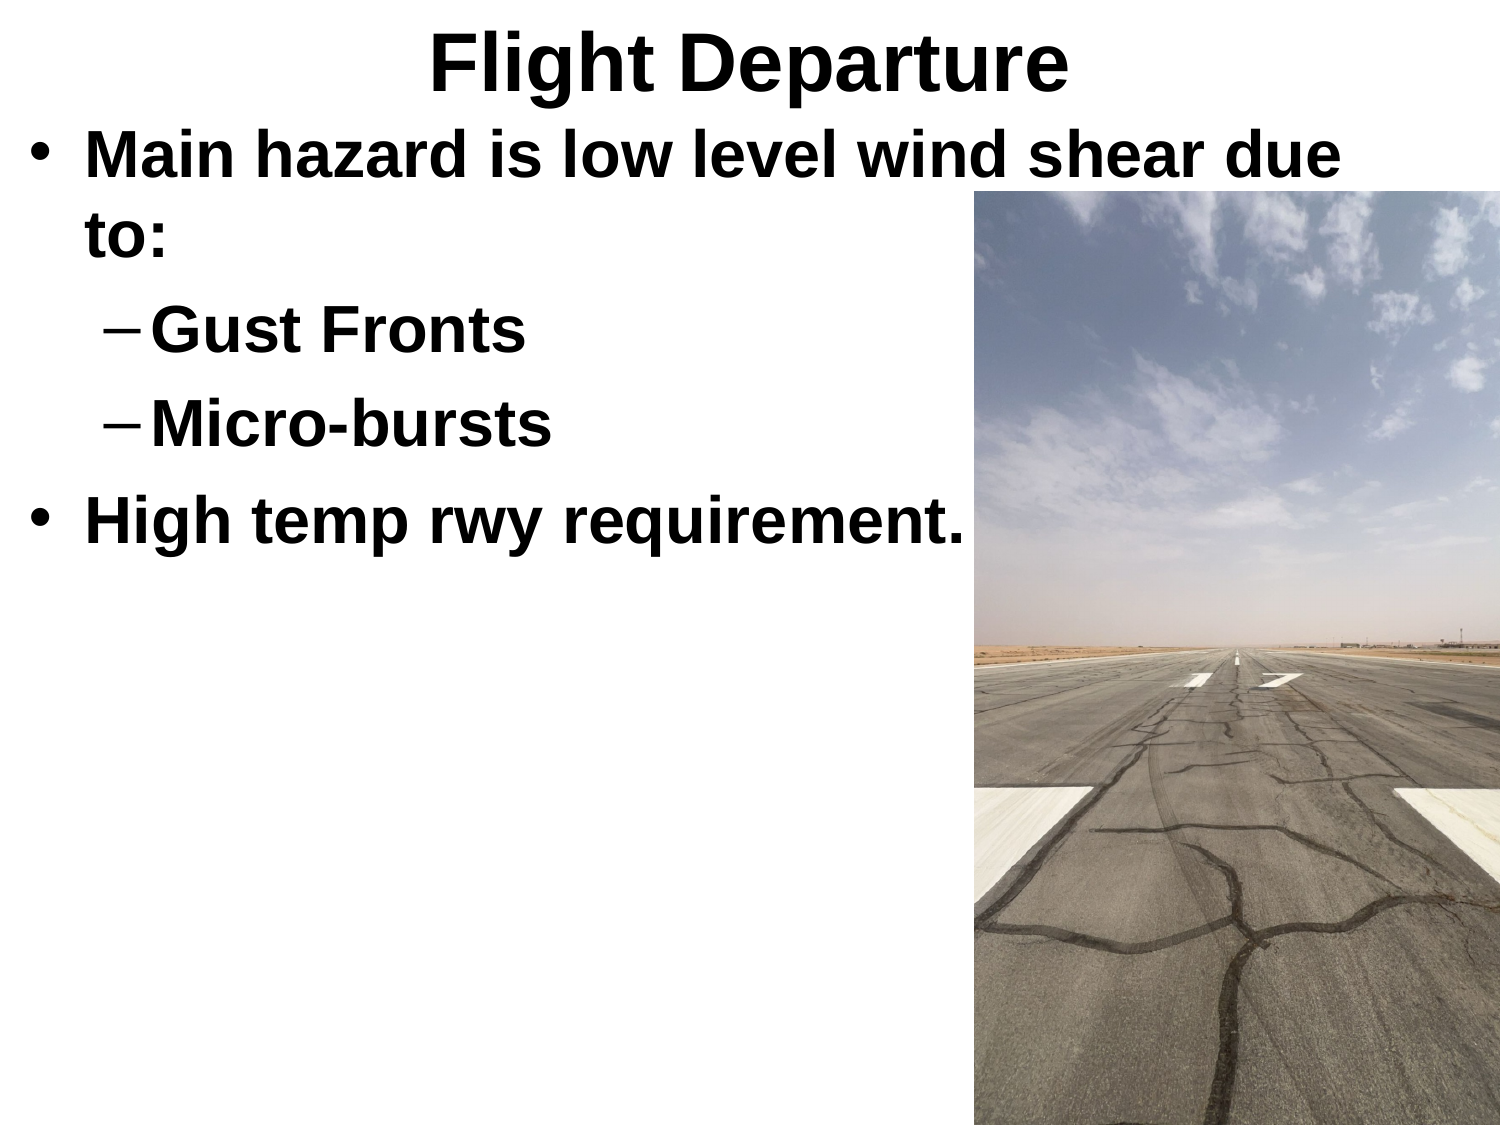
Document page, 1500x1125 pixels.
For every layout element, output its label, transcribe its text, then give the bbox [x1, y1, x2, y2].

text_box Main hazard is low level wind shear due to: Gust Fronts Micro-bursts High temp rwy requirement. [13, 113, 1463, 565]
picture [974, 191, 1500, 1125]
text_box Flight Departure [0, 3, 1500, 113]
